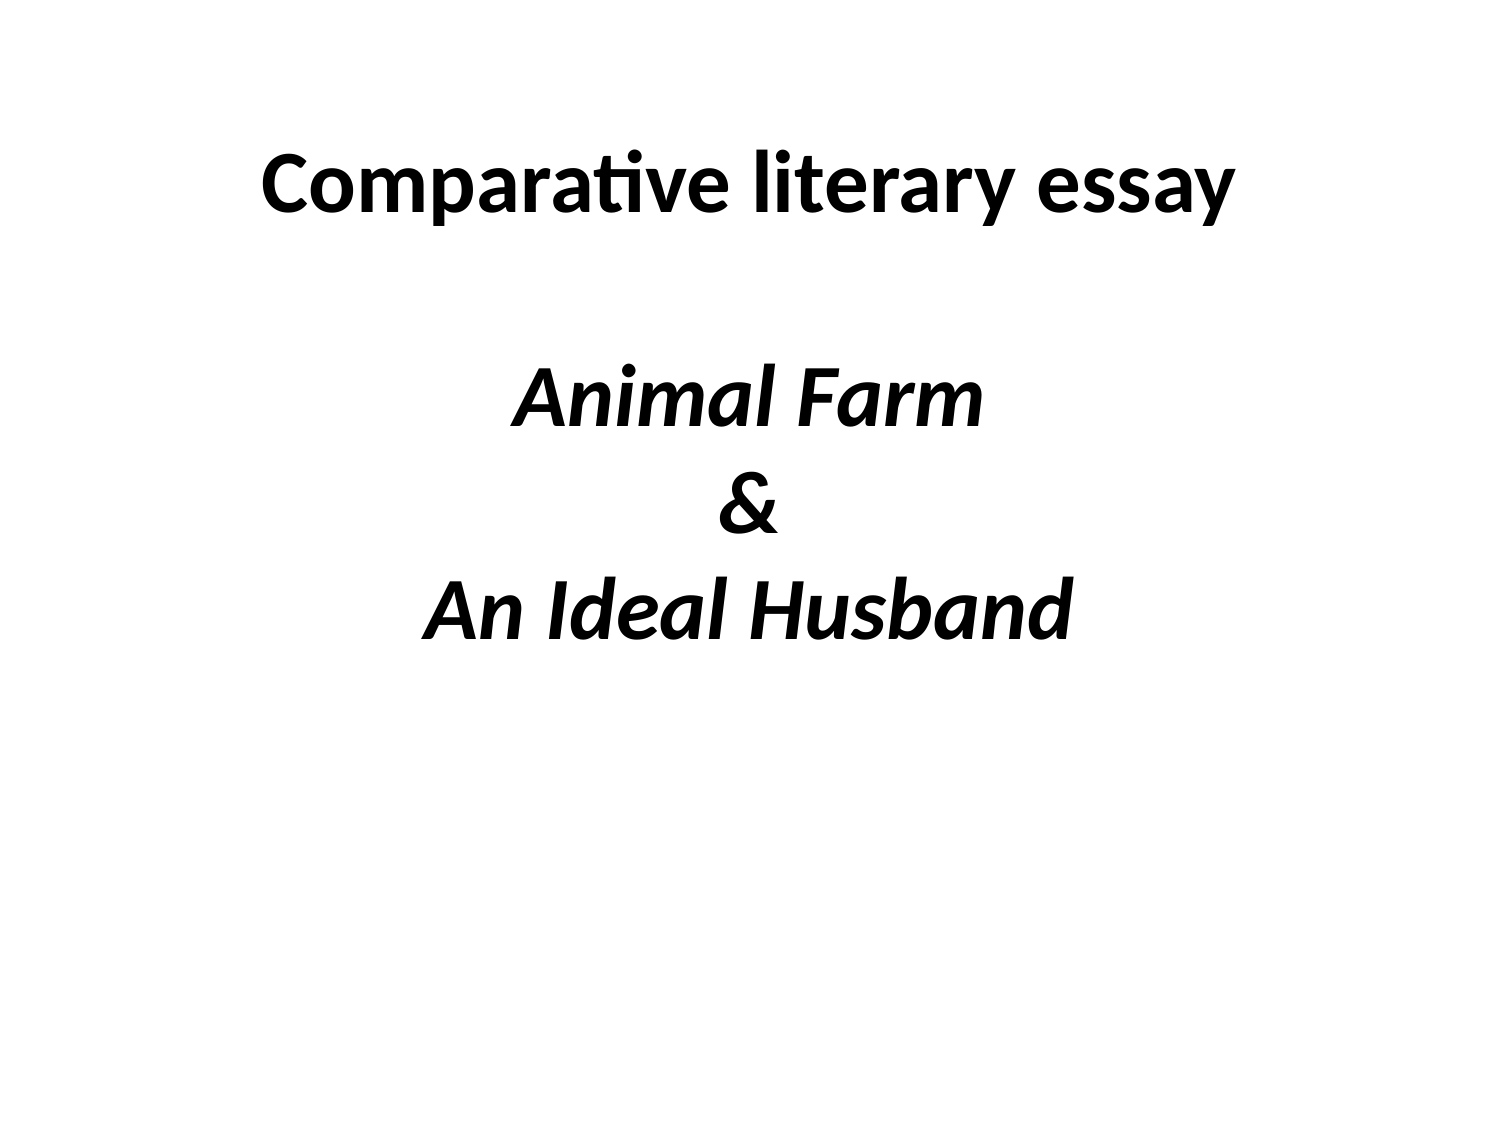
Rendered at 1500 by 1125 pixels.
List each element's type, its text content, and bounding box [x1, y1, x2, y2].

subtitle [225, 550, 1275, 925]
title Comparative literary essay Animal Farm & An Ideal Husband [112, 113, 1388, 776]
